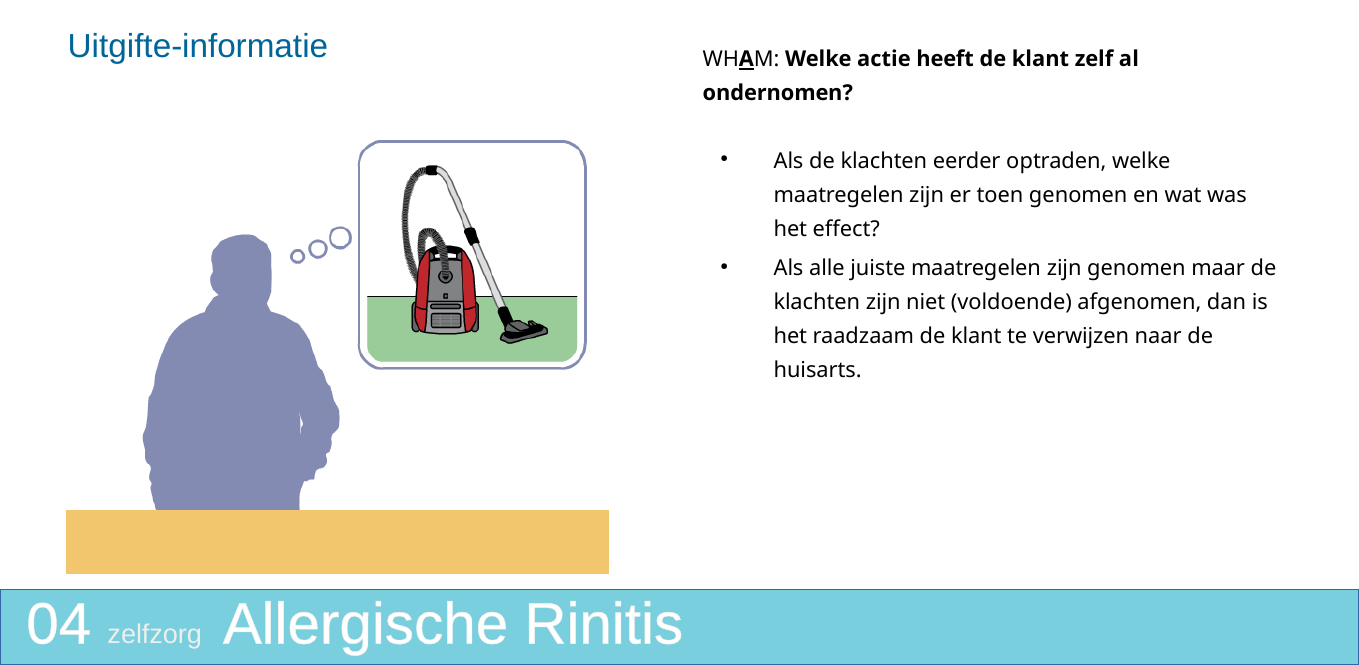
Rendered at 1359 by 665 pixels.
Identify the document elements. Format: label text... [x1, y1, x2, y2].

picture [66, 118, 609, 574]
list WHAM: Welke actie heeft de klant zelf al ondernomen? Als de klachten eerder optraden, welke maatregelen zijn er toen genomen en wat was het effect? Als alle juiste maatregelen zijn genomen maar de klachten zijn niet (voldoende) afgenomen, dan is het raadzaam de klant te verwijzen naar de huisarts. [702, 38, 1287, 589]
title 04 zelfzorg Allergische Rinitis [26, 590, 958, 665]
text_box [0, 589, 1359, 665]
title Uitgifte-informatie [67, 27, 1291, 101]
